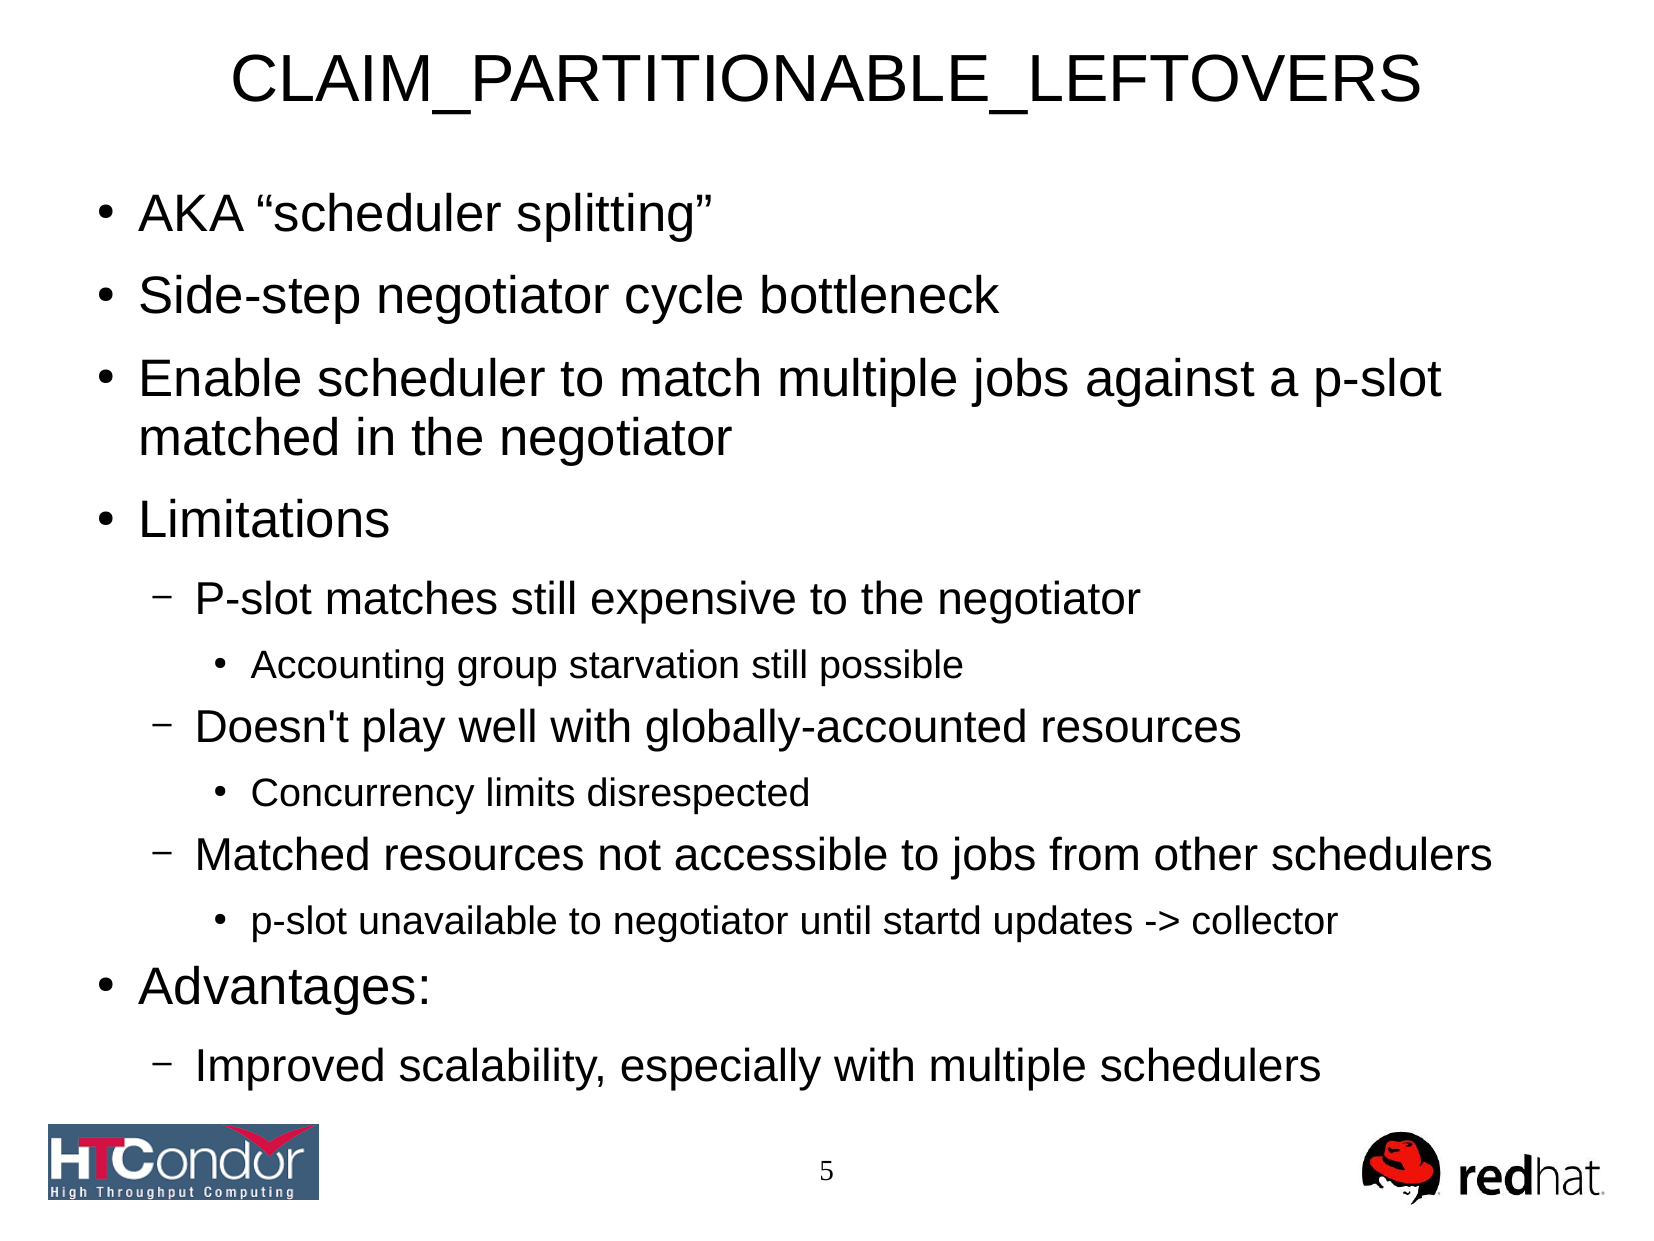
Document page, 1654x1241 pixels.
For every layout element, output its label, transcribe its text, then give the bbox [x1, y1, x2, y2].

title CLAIM_PARTITIONABLE_LEFTOVERS [82, 13, 1571, 145]
list AKA “scheduler splitting” Side-step negotiator cycle bottleneck Enable scheduler to match multiple jobs against a p-slot matched in the negotiator Limitations P-slot matches still expensive to the negotiator Accounting group starvation still possible Doesn't play well with globally-accounted resources Concurrency limits disrespected Matched resources not accessible to jobs from other schedulers p-slot unavailable to negotiator until startd updates -> collector Advantages: Improved scalability, especially with multiple schedulers [82, 183, 1571, 1096]
picture [48, 1124, 319, 1200]
picture [1352, 1128, 1629, 1215]
